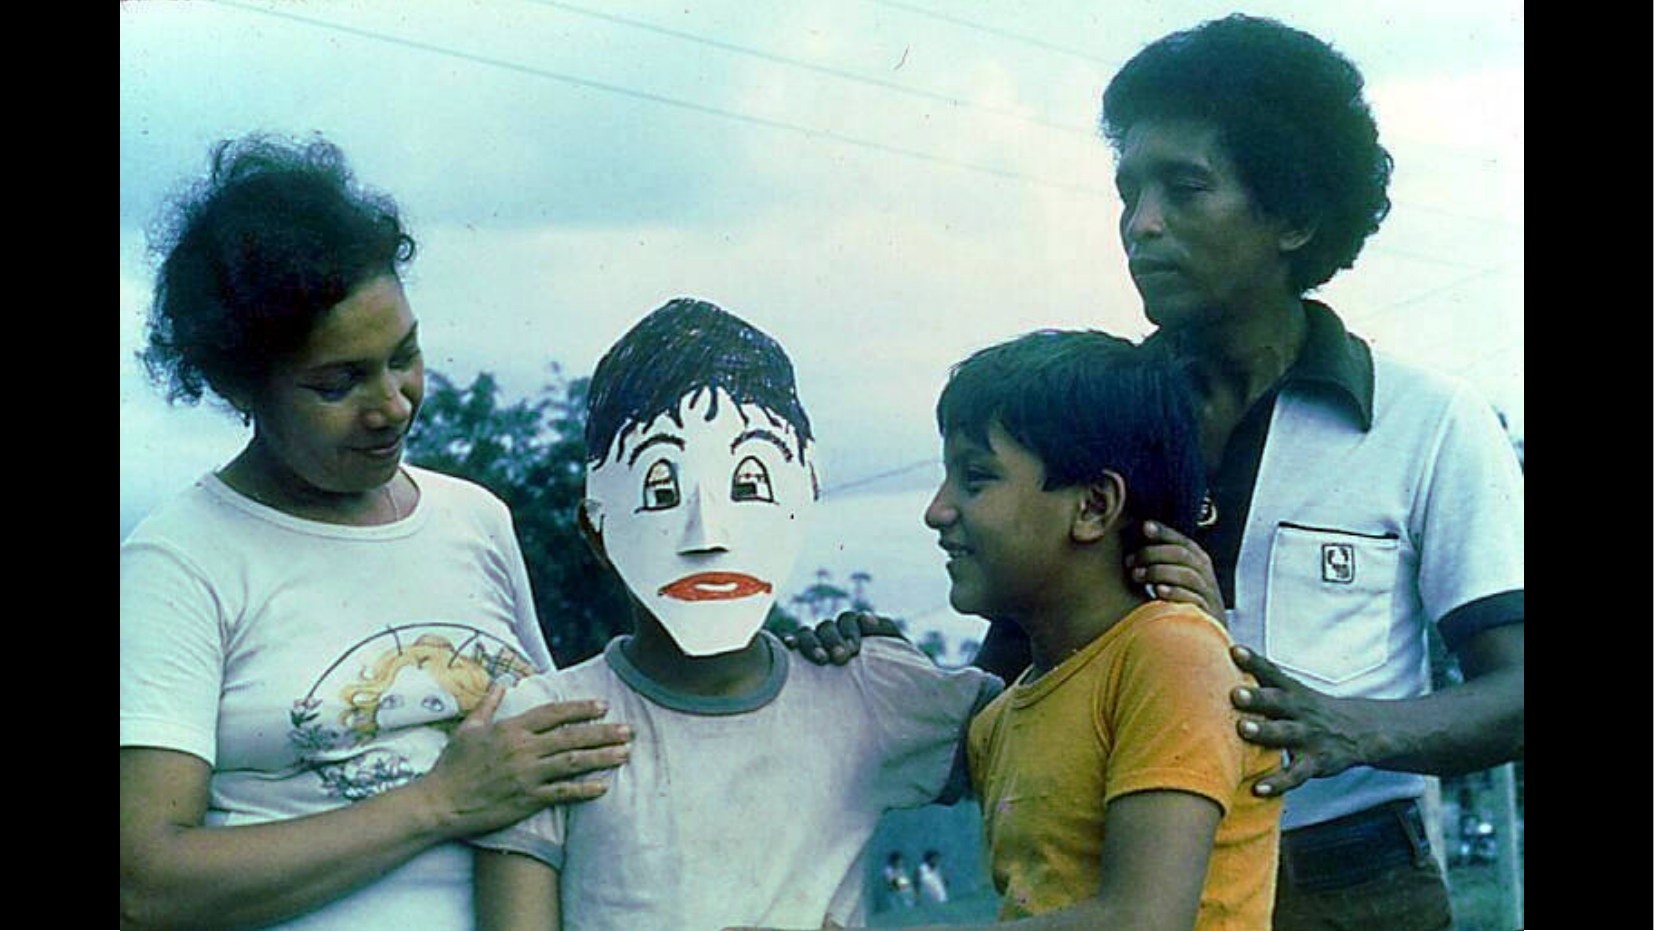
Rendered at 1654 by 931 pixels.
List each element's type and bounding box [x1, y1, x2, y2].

picture [120, 0, 1524, 931]
